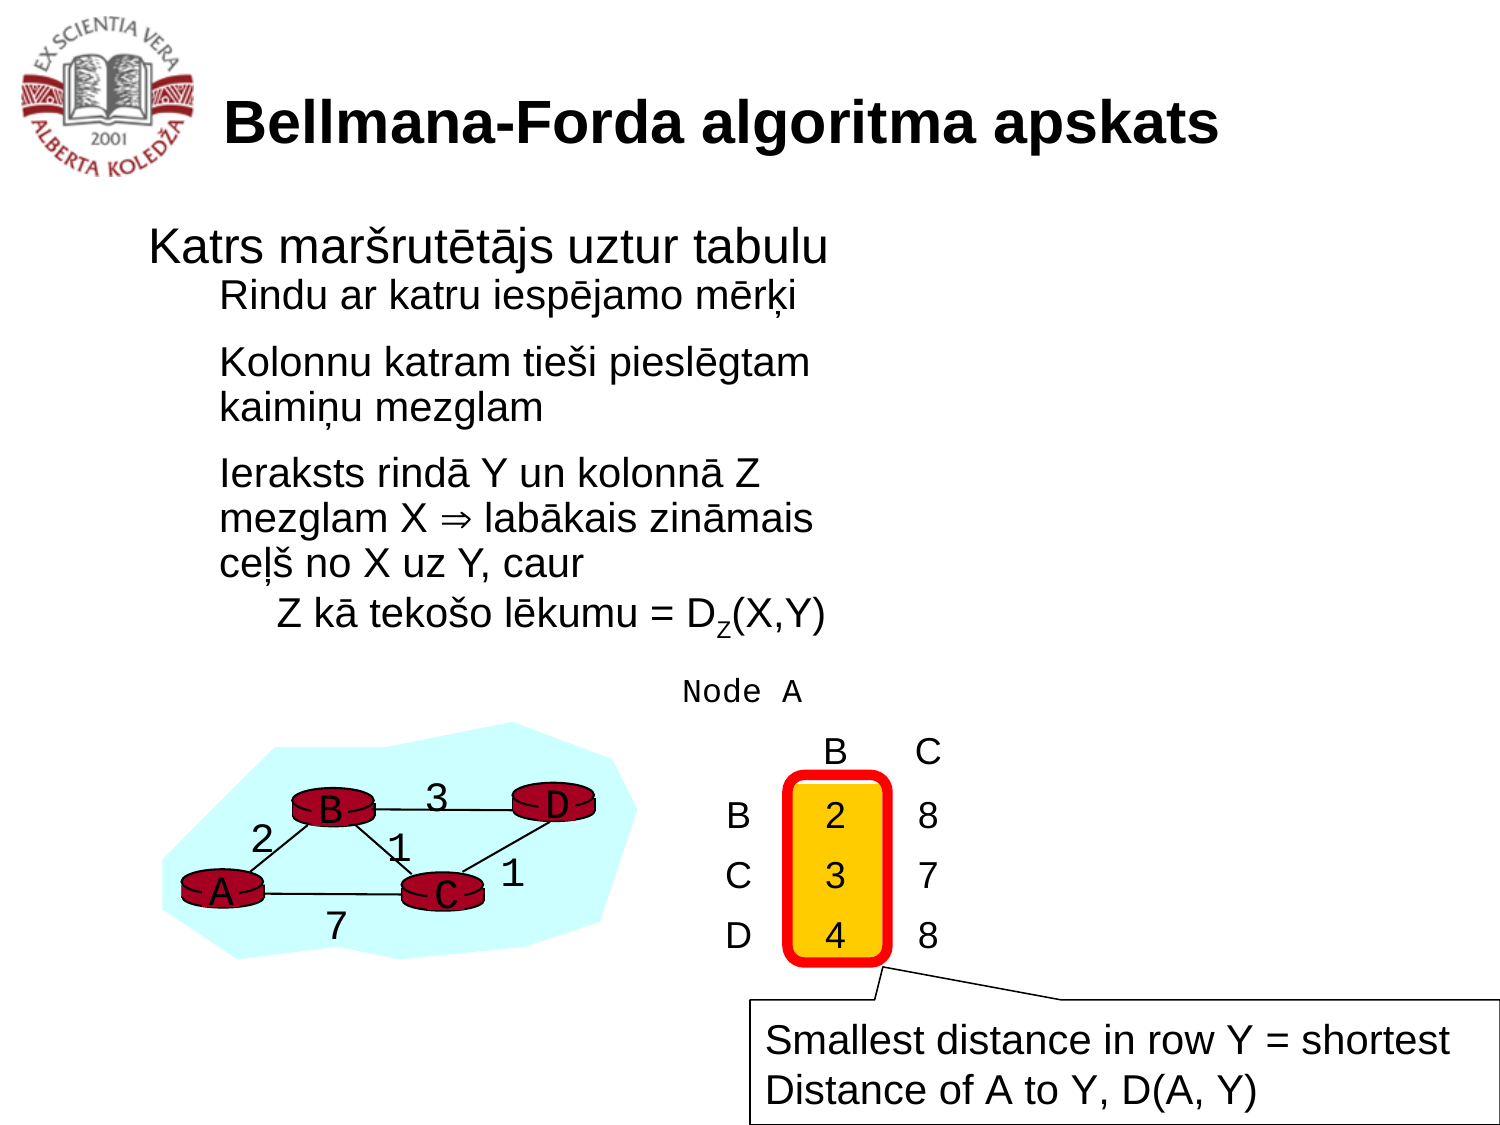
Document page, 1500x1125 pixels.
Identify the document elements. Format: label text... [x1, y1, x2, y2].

table_header [688, 720, 789, 784]
text_box Node A [667, 662, 818, 717]
table_cell 7 [893, 844, 975, 903]
table_cell 8 [886, 903, 975, 963]
text_box C [419, 858, 475, 925]
title Bellmana-Forda algoritma apskats [50, 62, 1374, 175]
table_cell C [688, 844, 782, 903]
table_cell B [688, 784, 783, 844]
text_box D [530, 769, 585, 835]
table_cell 4 [793, 903, 882, 957]
list Katrs maršrutētājs uztur tabulu Rindu ar katru iespējamo mērķi Kolonnu katram tieši pieslēgtam kaimiņu mezglam Ieraksts rindā Y un kolonnā Z mezglam X  labākais zināmais ceļš no X uz Y, caur Z kā tekošo lēkumu = DZ(X,Y) [62, 212, 913, 1025]
text_box 2 [235, 803, 290, 870]
table_cell 2 [793, 784, 882, 844]
text_box B [303, 774, 359, 841]
table_cell 3 [793, 844, 882, 903]
text_box Smallest distance in row Y = shortest Distance of A to Y, D(A, Y) [750, 966, 1500, 1125]
table_cell 8 [892, 784, 975, 844]
table_header B [789, 720, 882, 775]
picture [21, 16, 194, 177]
table_cell D [688, 903, 789, 963]
text_box 7 [309, 890, 365, 956]
text_box 3 [409, 761, 465, 828]
text_box A [194, 855, 249, 922]
text_box [162, 721, 638, 960]
text_box 1 [485, 836, 541, 903]
table_header C [882, 720, 975, 784]
text_box 1 [372, 811, 427, 878]
